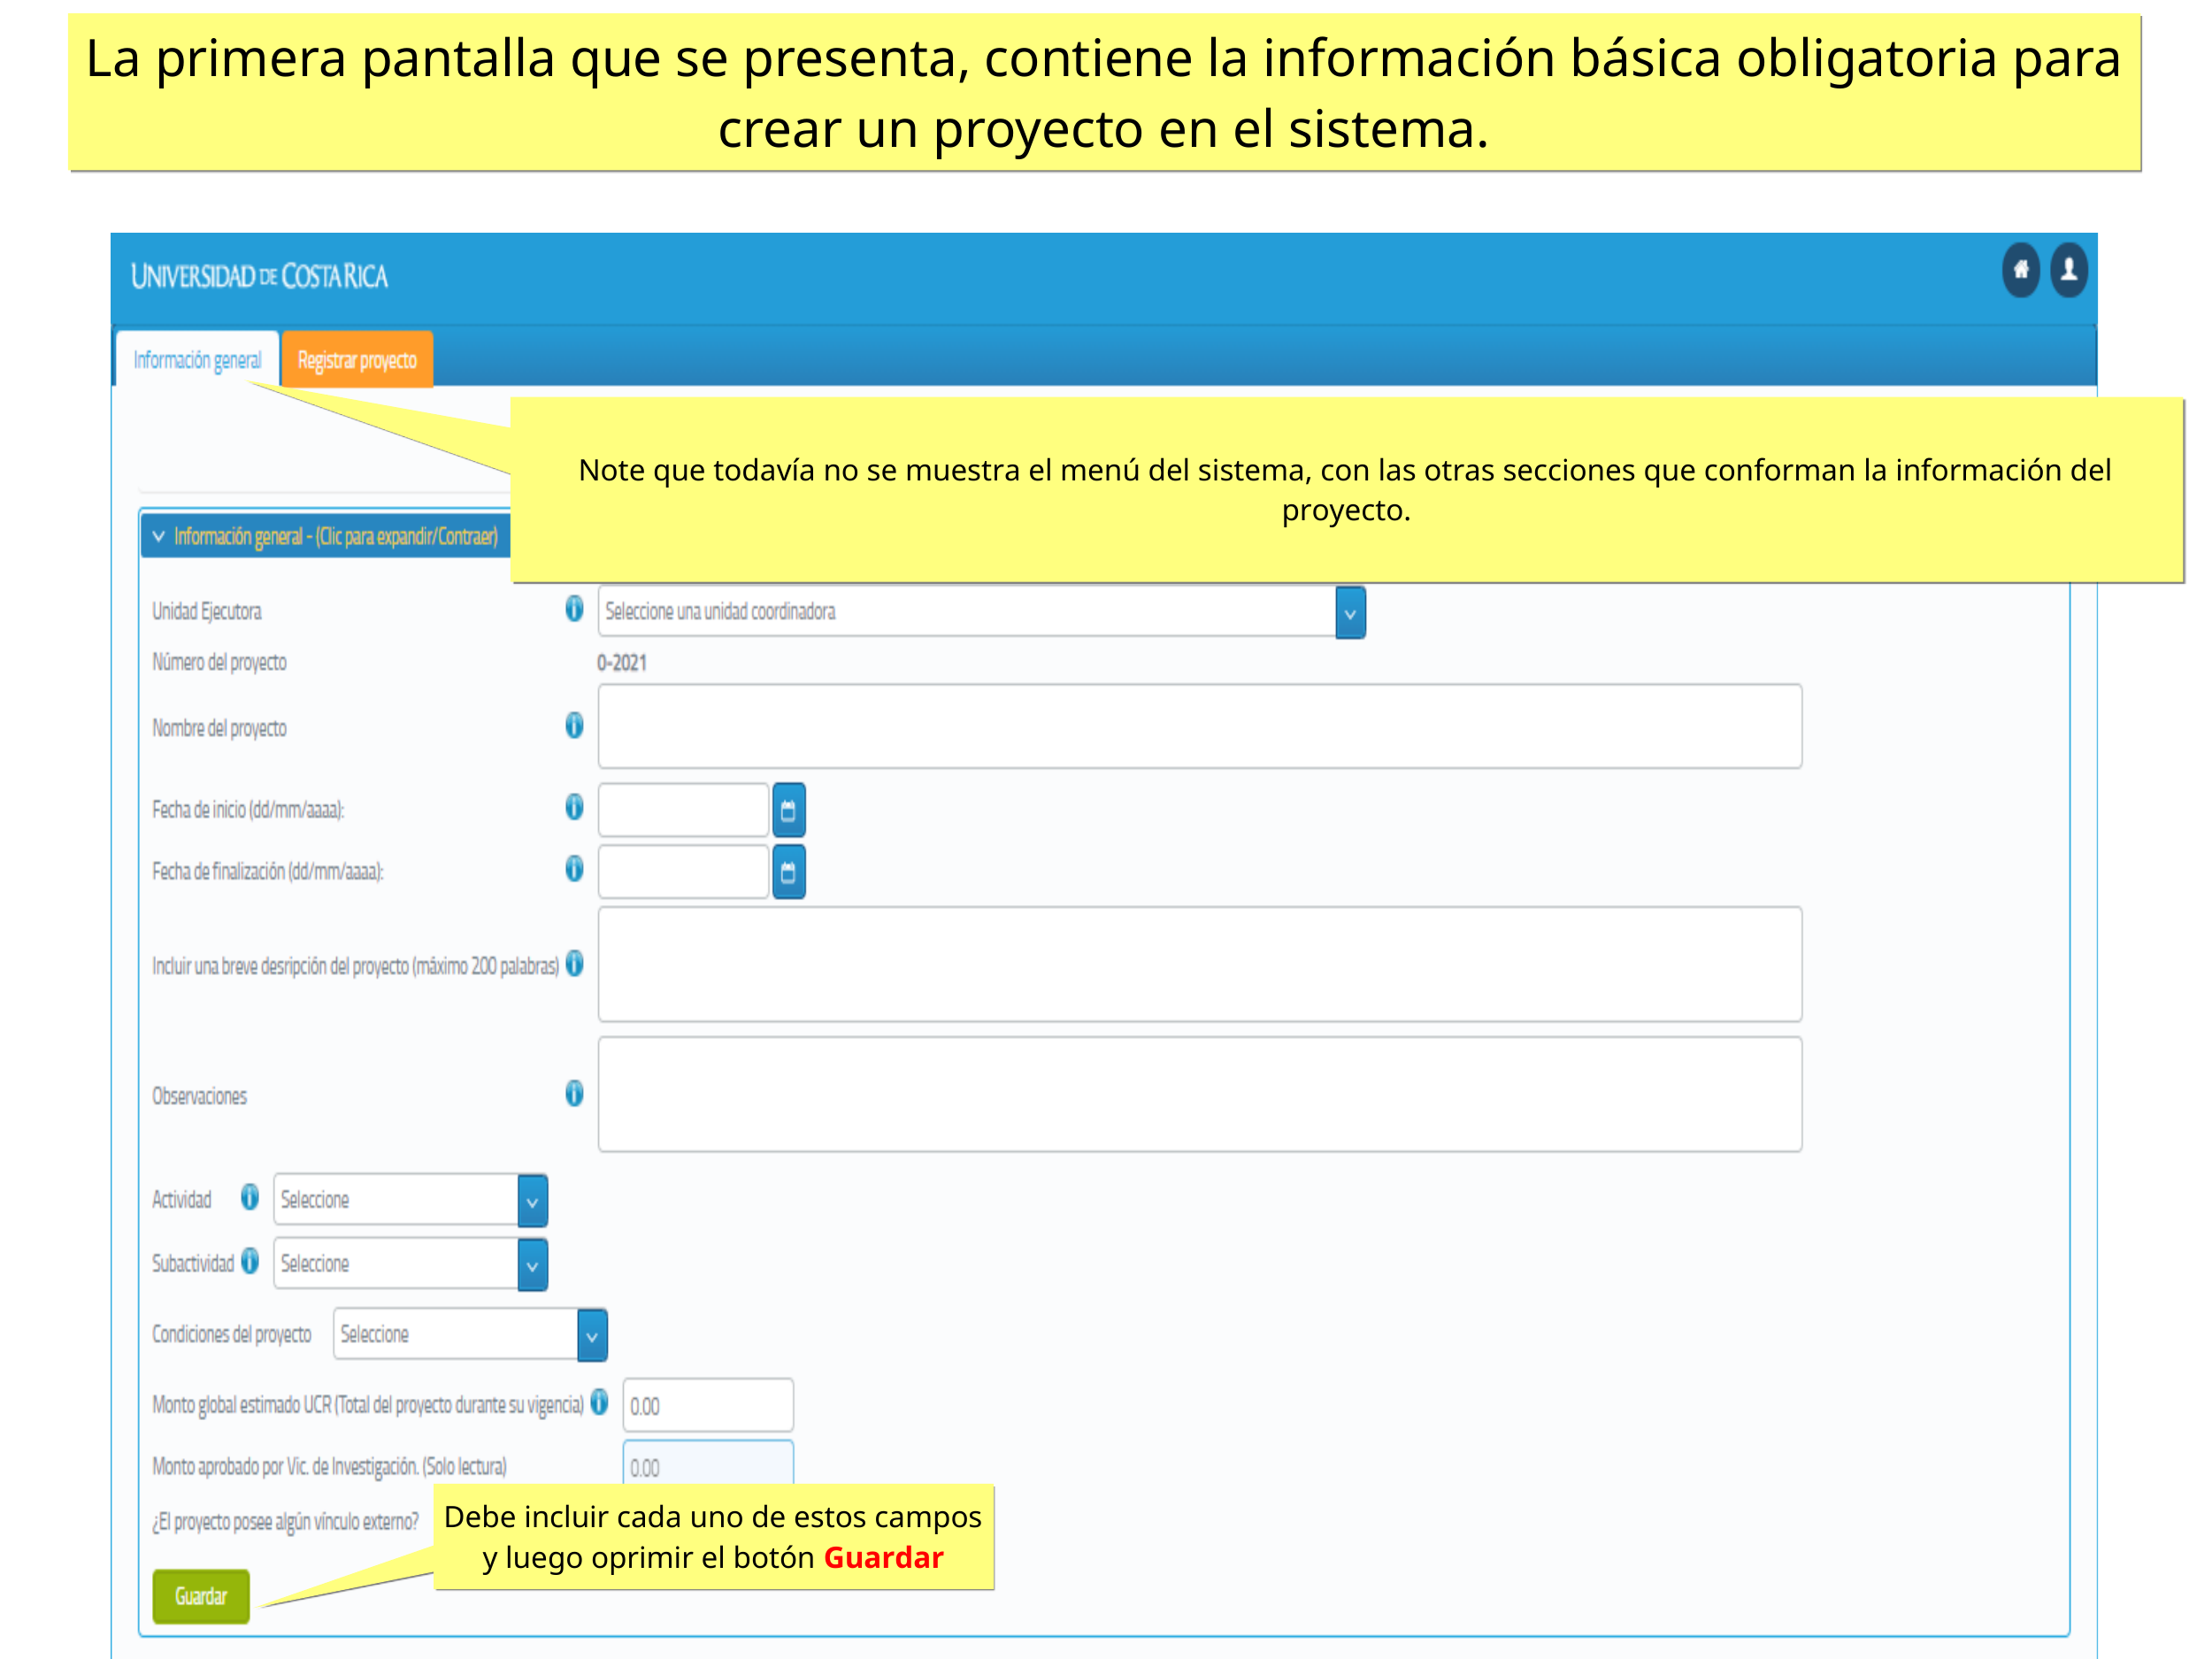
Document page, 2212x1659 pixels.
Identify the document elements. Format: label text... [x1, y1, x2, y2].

text_box La primera pantalla que se presenta, contiene la información básica obligatoria para crear un proyecto en el sistema. [67, 13, 2141, 171]
text_box Note que todavía no se muestra el menú del sistema, con las otras secciones que conforman la información del proyecto. [243, 380, 2184, 582]
picture [111, 233, 2099, 1659]
text_box Debe incluir cada uno de estos campos y luego oprimir el botón Guardar [253, 1483, 995, 1609]
